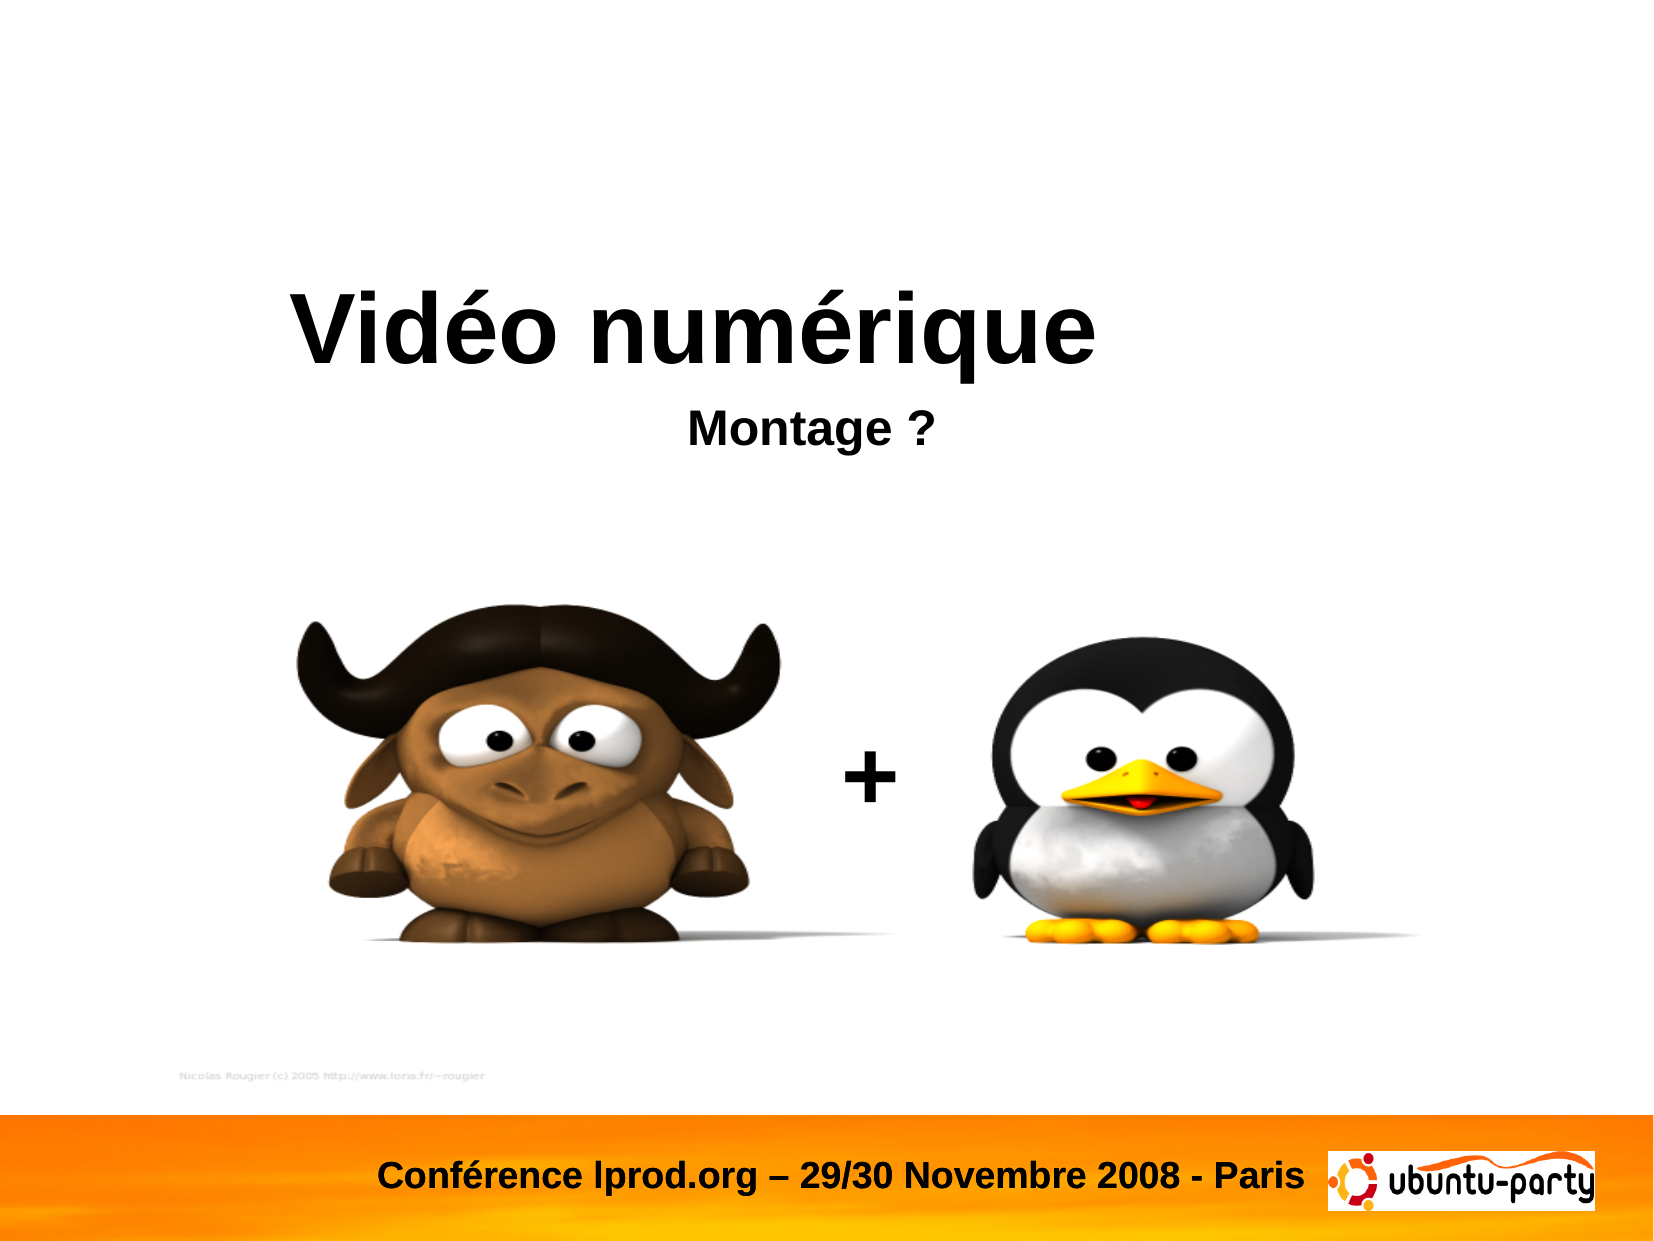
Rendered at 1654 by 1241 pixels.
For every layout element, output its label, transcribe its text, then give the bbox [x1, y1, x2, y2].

text_box Vidéo numérique [147, 265, 1241, 410]
picture [0, 1115, 1654, 1241]
text_box Montage ? [265, 393, 1359, 473]
text_box Conférence lprod.org – 29/30 Novembre 2008 - Paris [295, 1147, 1388, 1211]
text_box + [324, 712, 1418, 857]
picture [177, 560, 1506, 1082]
